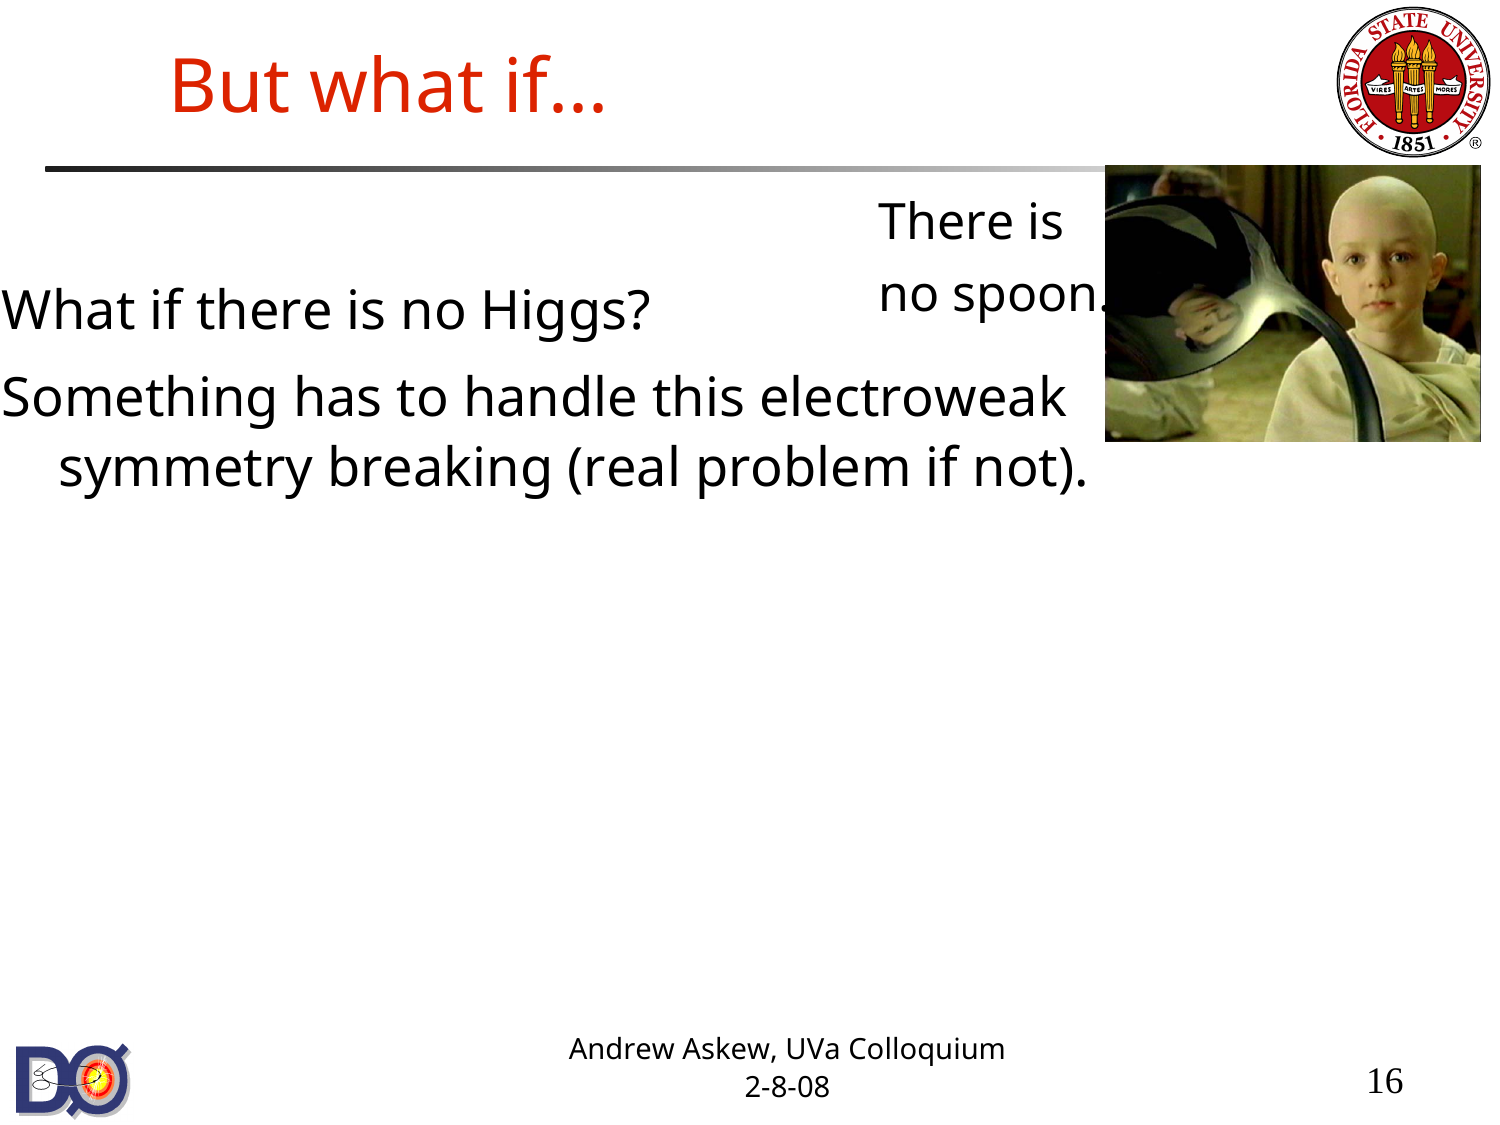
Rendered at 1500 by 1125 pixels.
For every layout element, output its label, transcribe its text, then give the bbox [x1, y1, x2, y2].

title But what if... [168, 29, 1313, 137]
picture [1105, 165, 1481, 442]
list What if there is no Higgs? Something has to handle this electroweak symmetry breaking (real problem if not). [1, 273, 1281, 1057]
text_box There is no spoon. [878, 181, 1113, 300]
picture [9, 1057, 134, 1122]
picture [1335, 5, 1492, 159]
